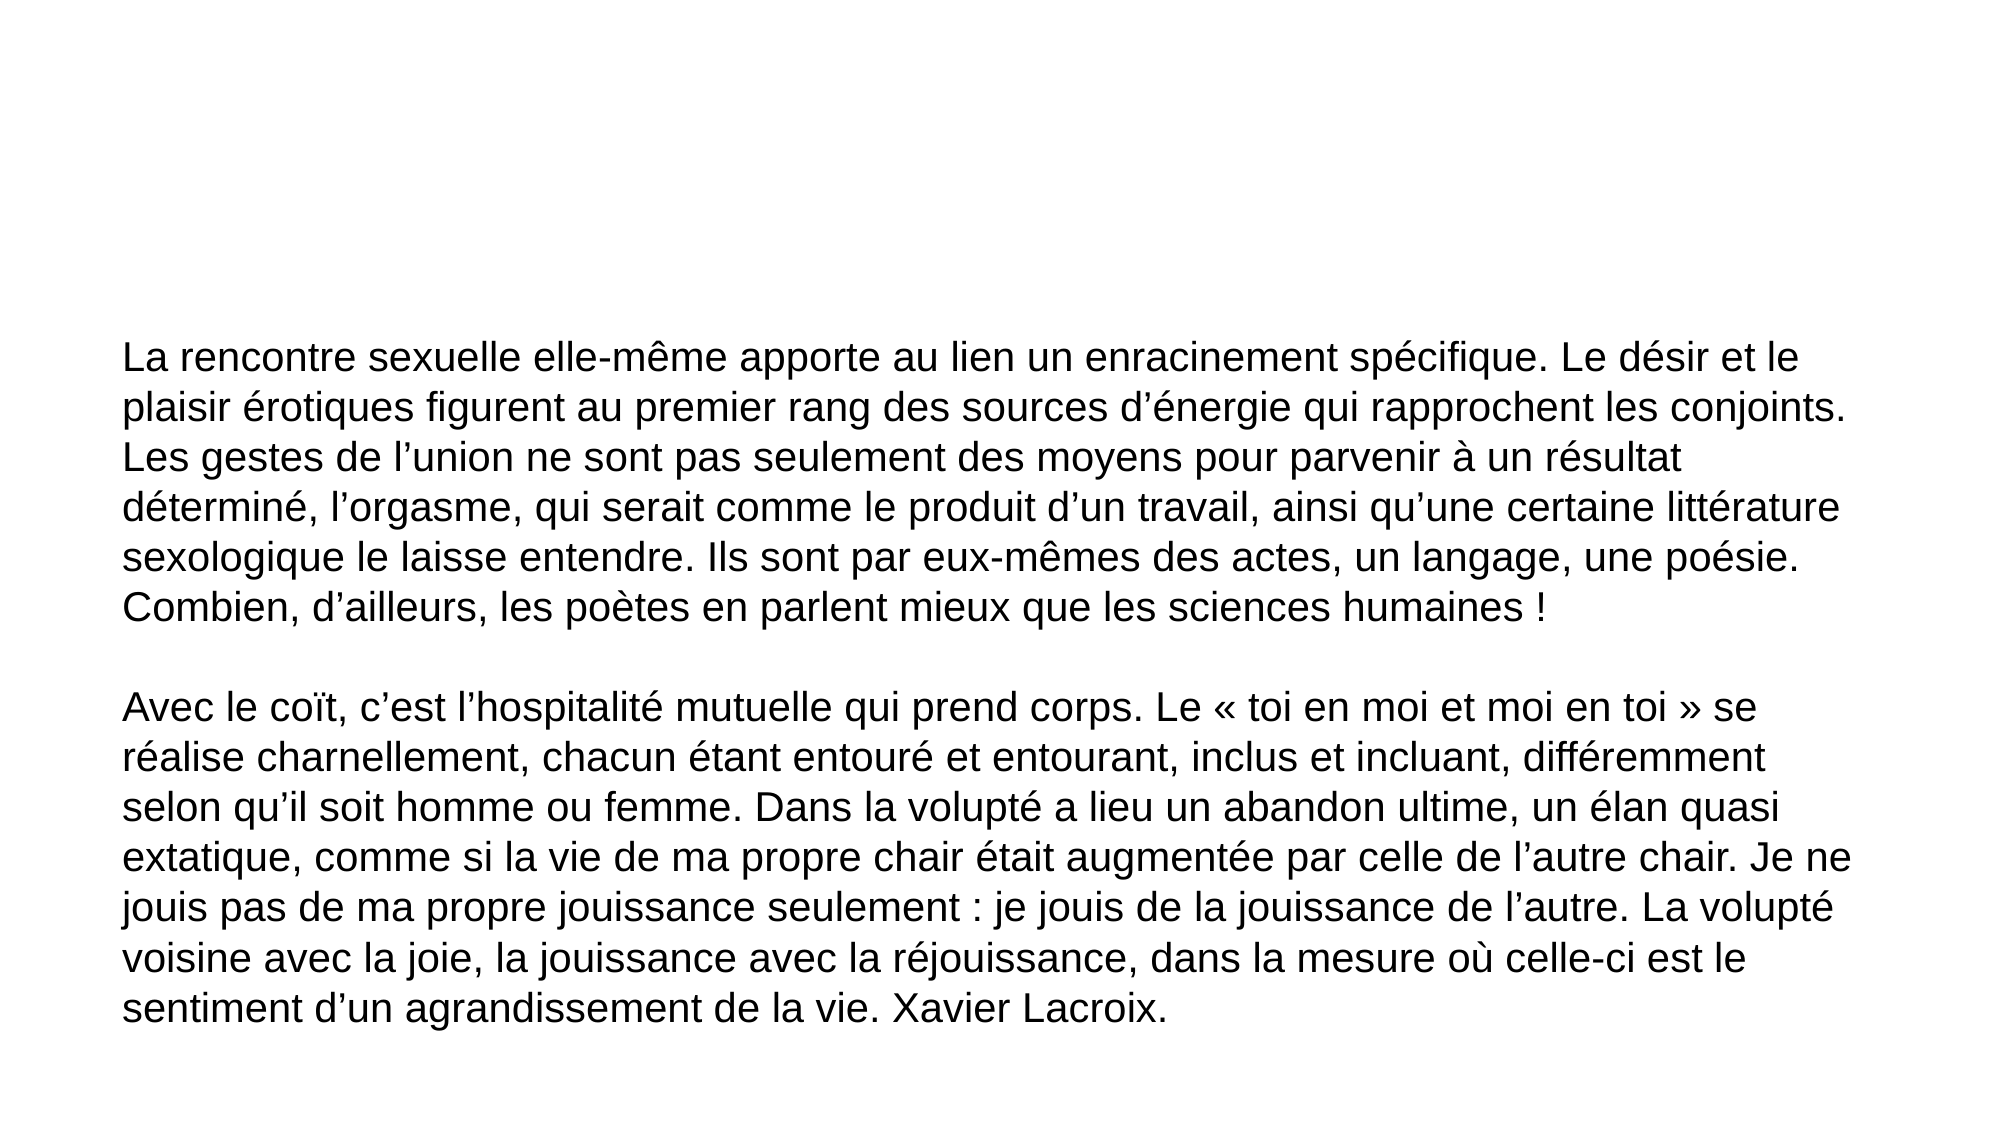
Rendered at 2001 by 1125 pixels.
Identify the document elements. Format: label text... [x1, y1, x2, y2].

text_box La rencontre sexuelle elle-même apporte au lien un enracinement spécifique. Le désir et le plaisir érotiques figurent au premier rang des sources d’énergie qui rapprochent les conjoints. Les gestes de l’union ne sont pas seulement des moyens pour parvenir à un résultat déterminé, l’orgasme, qui serait comme le produit d’un travail, ainsi qu’une certaine littérature sexologique le laisse entendre. Ils sont par eux-mêmes des actes, un langage, une poésie. Combien, d’ailleurs, les poètes en parlent mieux que les sciences humaines ! Avec le coït, c’est l’hospitalité mutuelle qui prend corps. Le « toi en moi et moi en toi » se réalise charnellement, chacun étant entouré et entourant, inclus et incluant, différemment selon qu’il soit homme ou femme. Dans la volupté a lieu un abandon ultime, un élan quasi extatique, comme si la vie de ma propre chair était augmentée par celle de l’autre chair. Je ne jouis pas de ma propre jouissance seulement : je jouis de la jouissance de l’autre. La volupté voisine avec la joie, la jouissance avec la réjouissance, dans la mesure où celle-ci est le sentiment d’un agrandissement de la vie. Xavier Lacroix. [107, 272, 1893, 1045]
